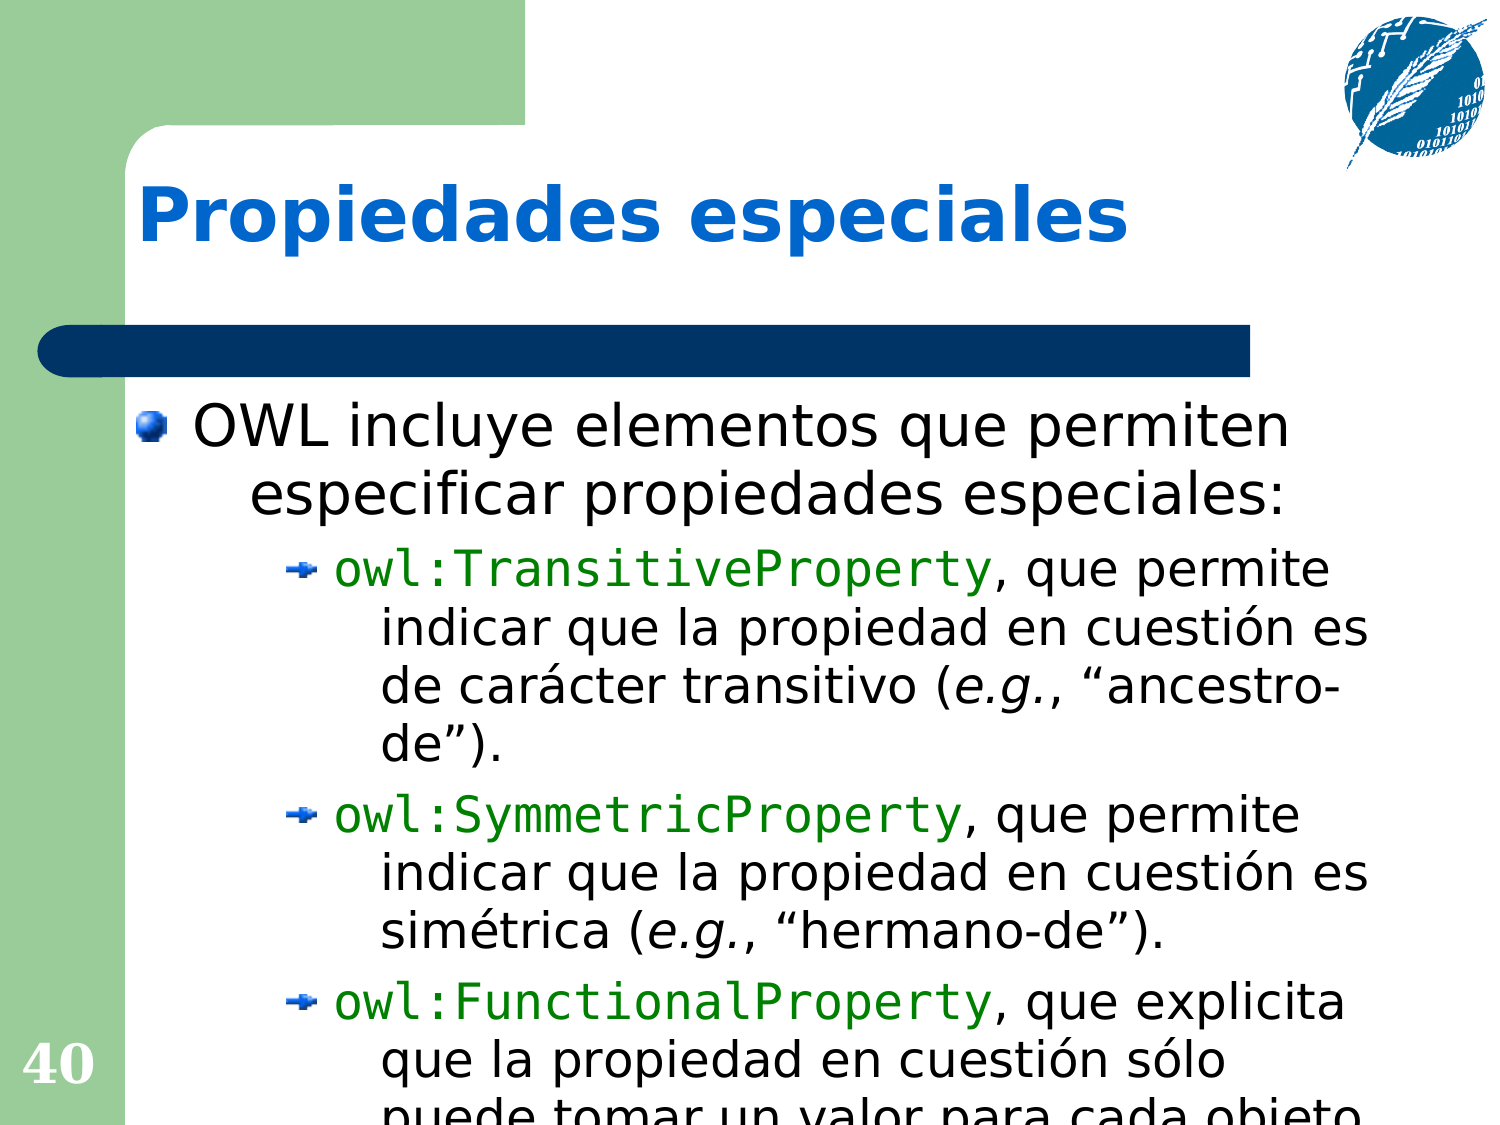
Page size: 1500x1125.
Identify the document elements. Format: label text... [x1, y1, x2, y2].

picture [1433, 139, 1440, 147]
picture [1416, 140, 1425, 149]
list OWL incluye elementos que permiten especificar propiedades especiales: owl:TransitiveProperty, que permite indicar que la propiedad en cuestión es de carácter transitivo (e.g., “ancestro-de”). owl:SymmetricProperty, que permite indicar que la propiedad en cuestión es simétrica (e.g., “hermano-de”). owl:FunctionalProperty, que explicita que la propiedad en cuestión sólo puede tomar un valor para cada objeto (e.g., “edad”). [136, 392, 1399, 1115]
picture [1436, 127, 1450, 136]
picture [1341, 15, 1487, 172]
title Propiedades especiales [136, 135, 1413, 301]
picture [1427, 138, 1431, 148]
